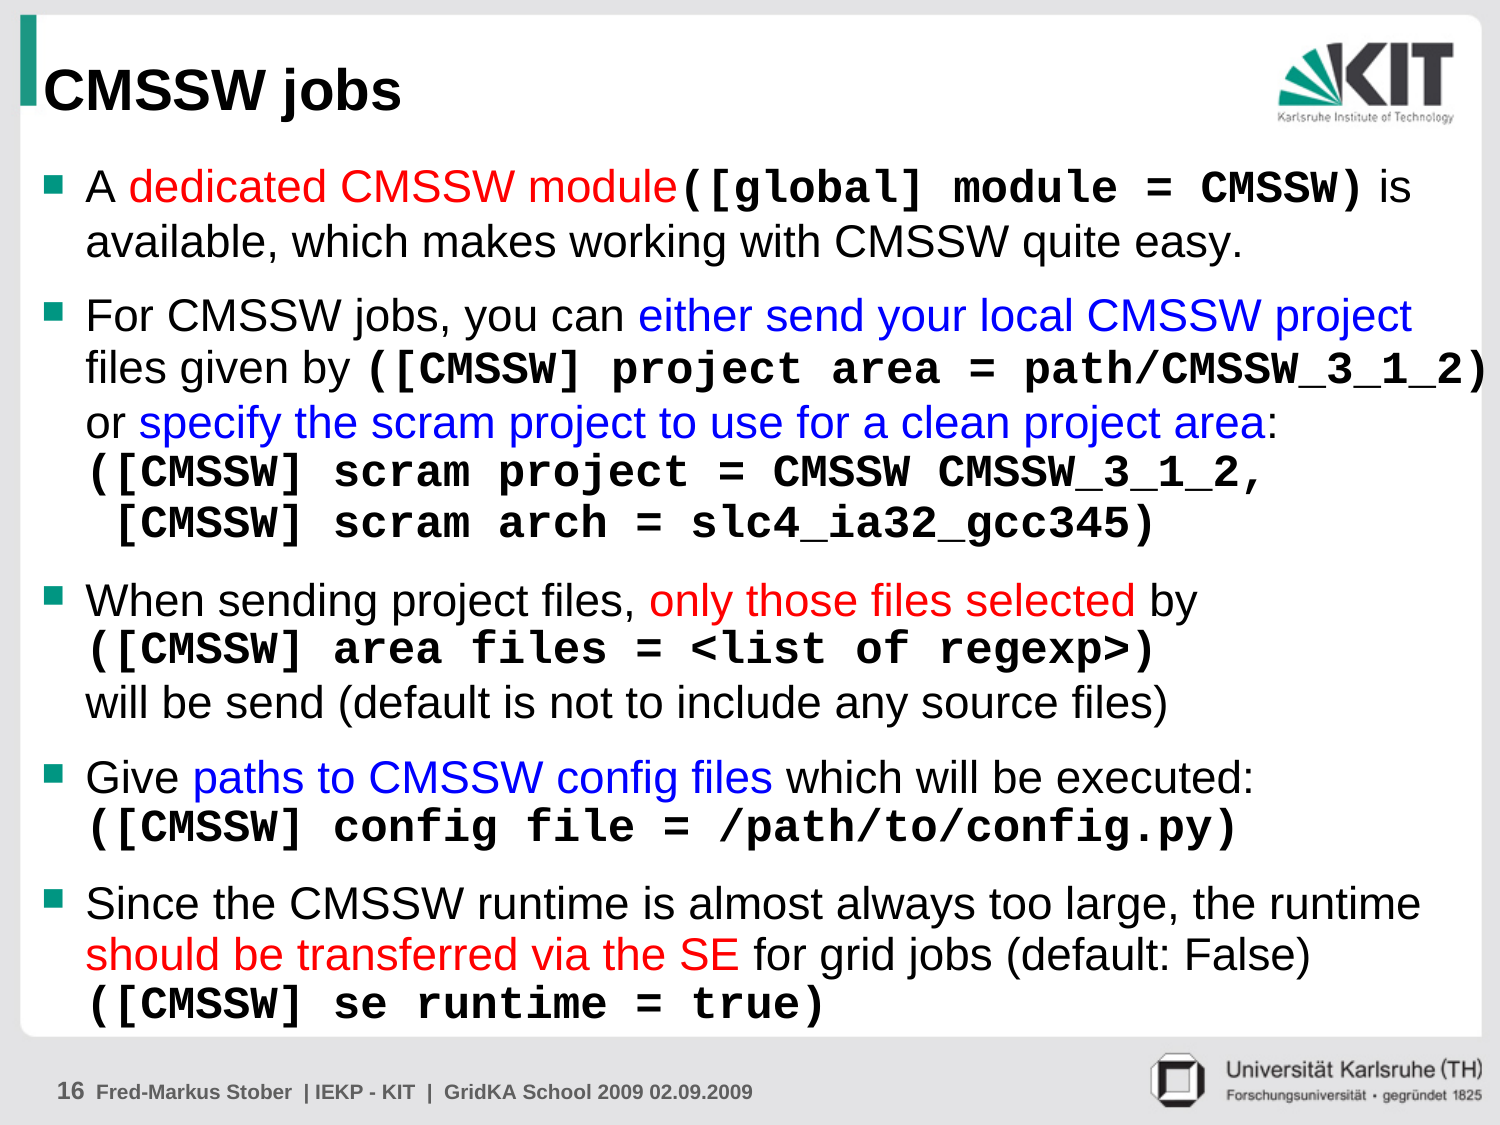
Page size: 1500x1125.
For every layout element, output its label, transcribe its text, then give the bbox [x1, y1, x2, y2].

picture [0, 0, 1500, 1125]
title CMSSW jobs [43, 40, 1241, 141]
list A dedicated CMSSW module([global] module = CMSSW) is available, which makes working with CMSSW quite easy. For CMSSW jobs, you can either send your local CMSSW project files given by ([CMSSW] project area = path/CMSSW_3_1_2) or specify the scram project to use for a clean project area: ([CMSSW] scram project = CMSSW CMSSW_3_1_2, [CMSSW] scram arch = slc4_ia32_gcc345) When sending project files, only those files selected by ([CMSSW] area files = <list of regexp>) will be send (default is not to include any source files) Give paths to CMSSW config files which will be executed: ([CMSSW] config file = /path/to/config.py) Since the CMSSW runtime is almost always too large, the runtime should be transferred via the SE for grid jobs (default: False) ([CMSSW] se runtime = true) [41, 160, 1500, 1029]
